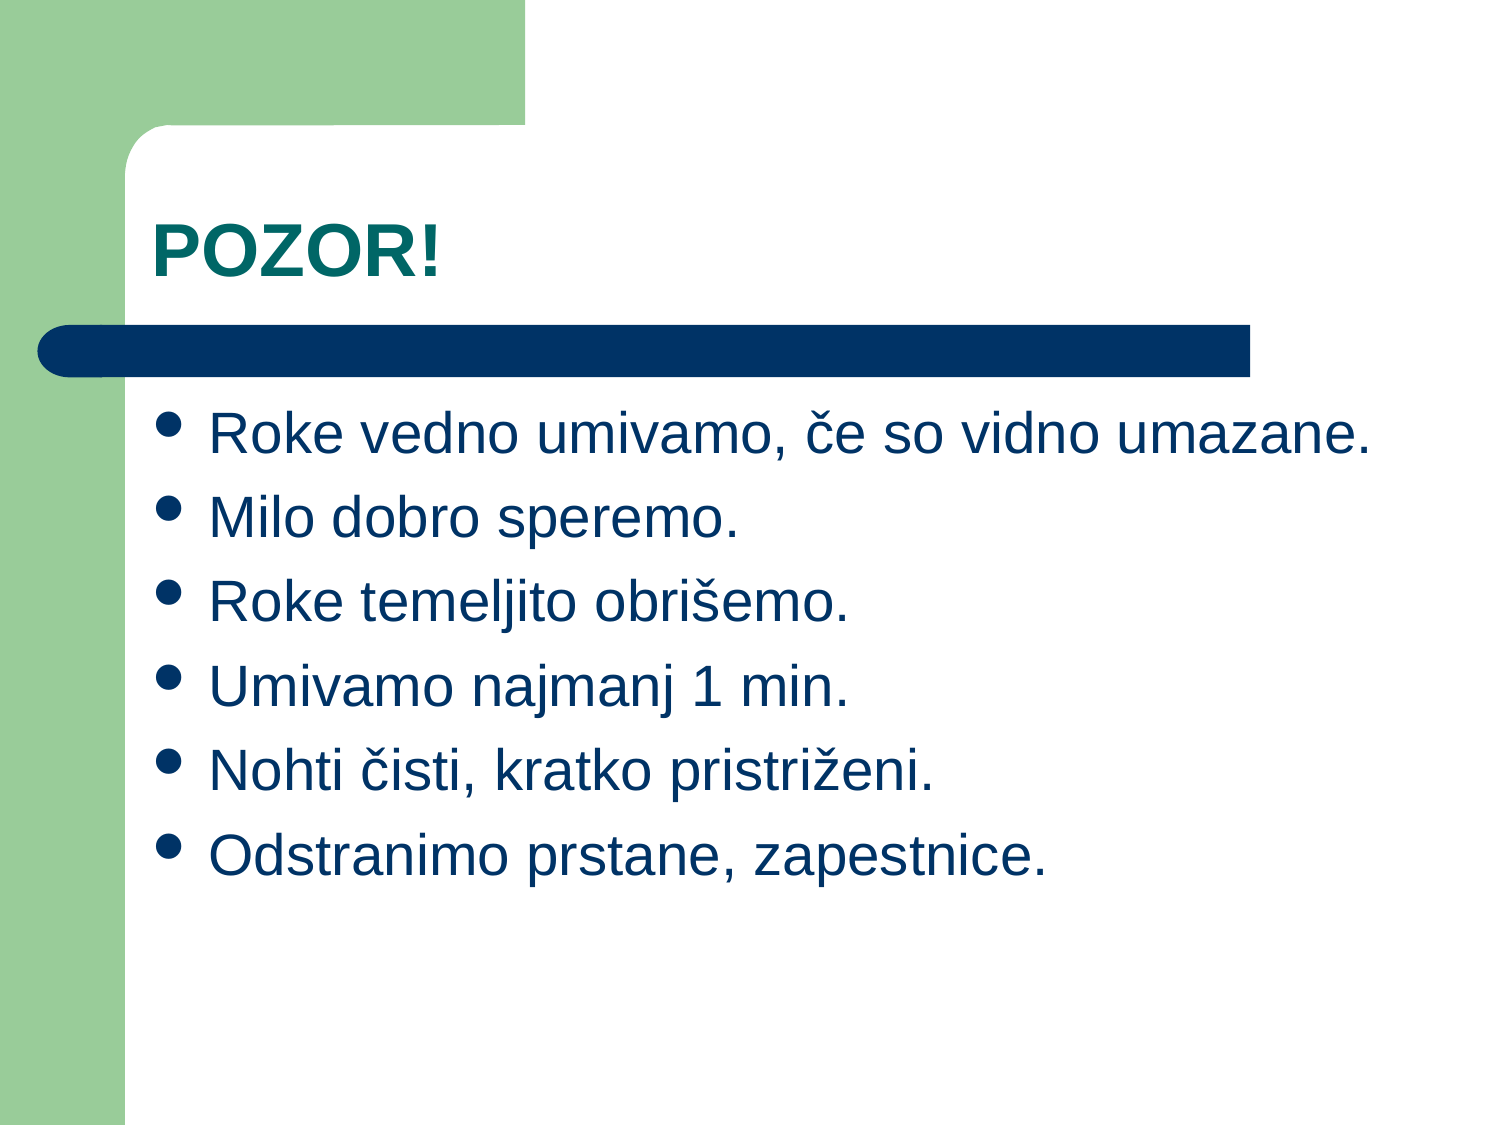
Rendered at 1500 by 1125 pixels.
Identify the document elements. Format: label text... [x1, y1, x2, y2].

title POZOR! [136, 136, 1414, 301]
list Roke vedno umivamo, če so vidno umazane. Milo dobro speremo. Roke temeljito obrišemo. Umivamo najmanj 1 min. Nohti čisti, kratko pristriženi. Odstranimo prstane, zapestnice. [137, 387, 1400, 999]
